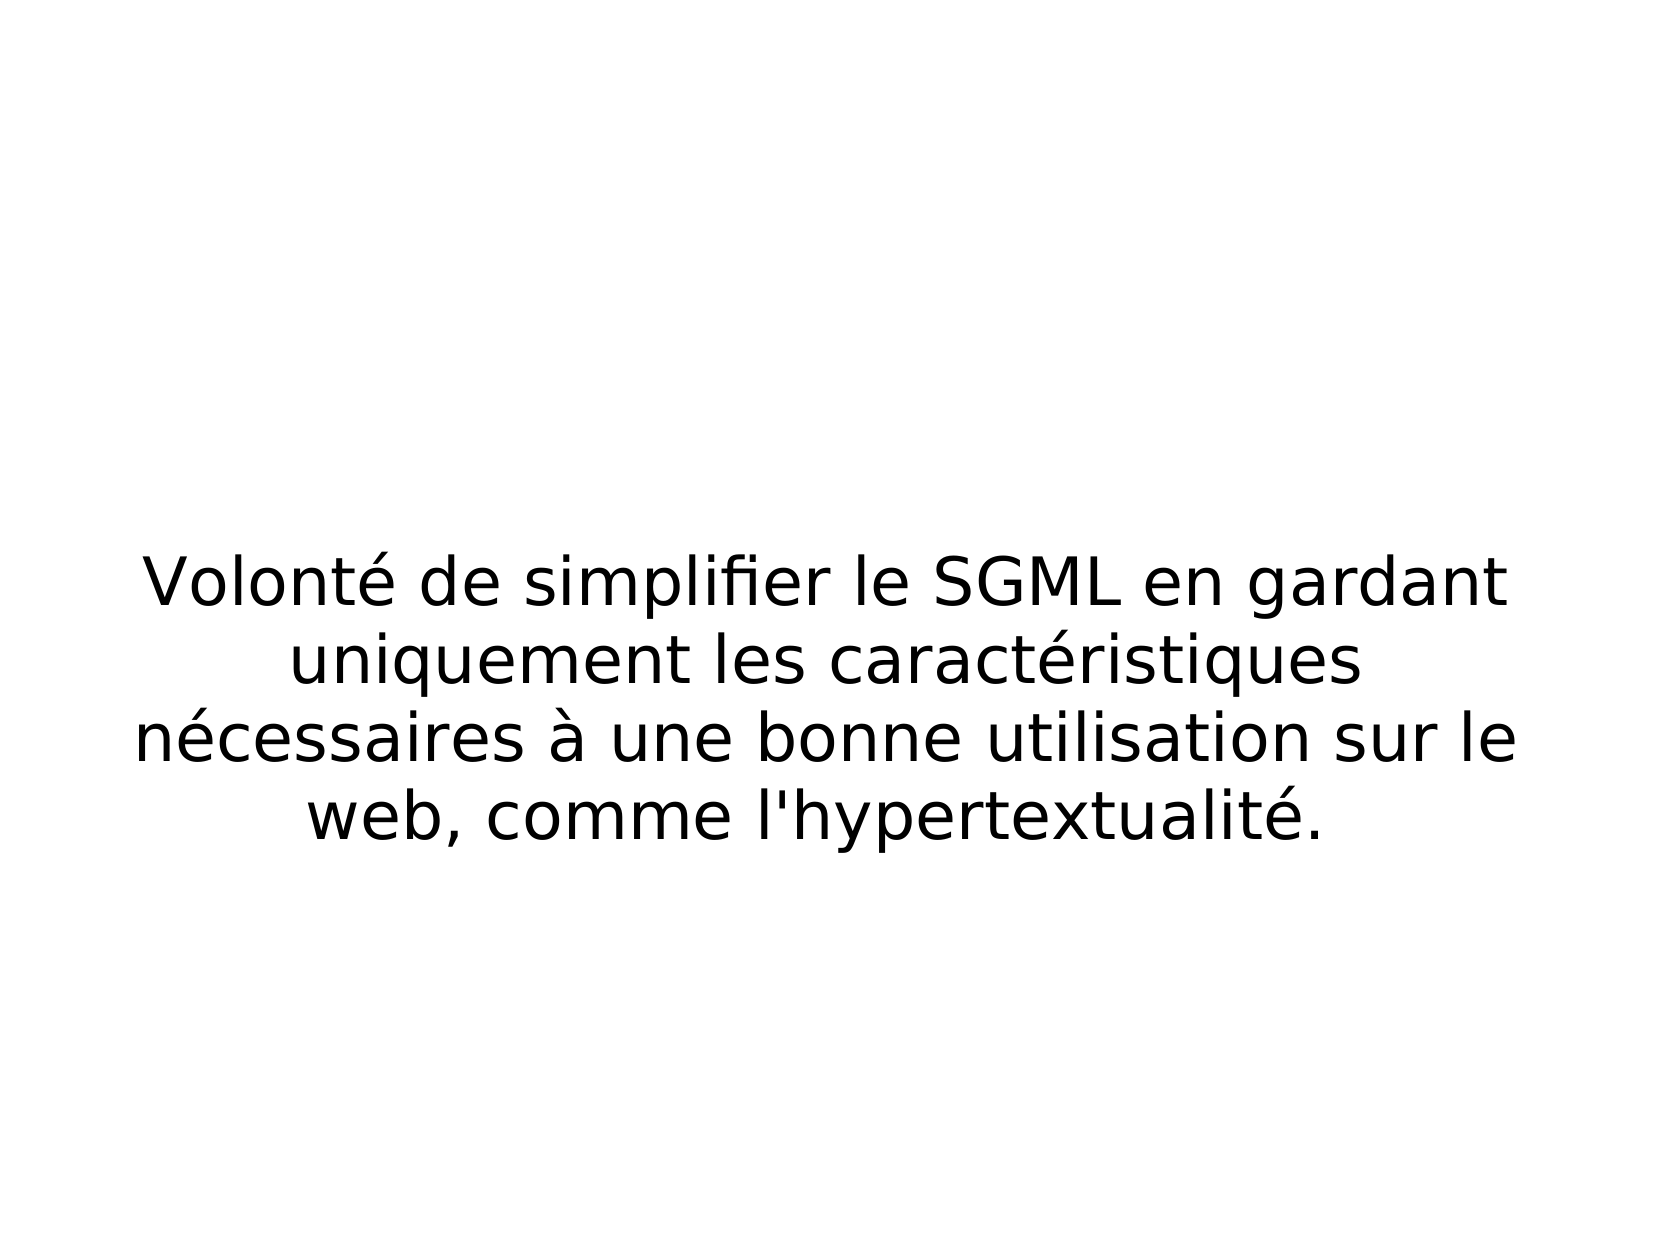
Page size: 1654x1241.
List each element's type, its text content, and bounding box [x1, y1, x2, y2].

subtitle Volonté de simplifier le SGML en gardant uniquement les caractéristiques nécessaires à une bonne utilisation sur le web, comme l'hypertextualité. [82, 290, 1571, 1109]
